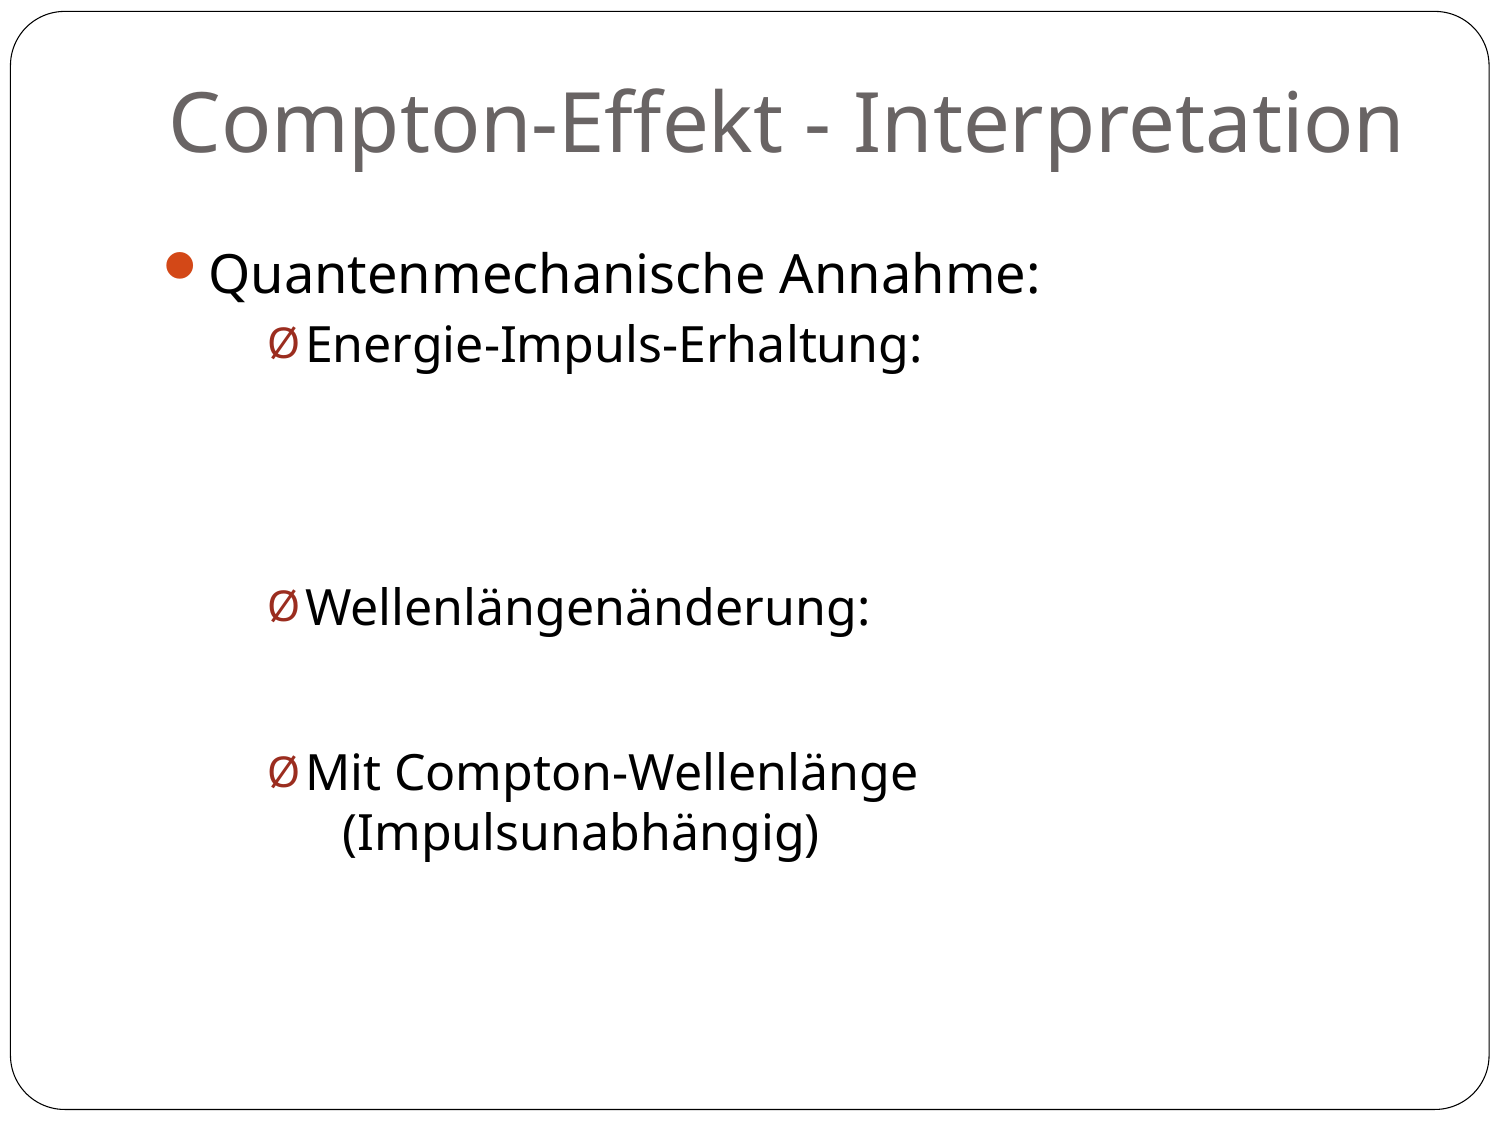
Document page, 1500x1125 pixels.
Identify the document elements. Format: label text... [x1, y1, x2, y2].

list Quantenmechanische Annahme: Energie-Impuls-Erhaltung: Wellenlängenänderung: Mit Compton-Wellenlänge (Impulsunabhängig) [147, 231, 1423, 1024]
title Compton-Effekt - Interpretation [150, 45, 1426, 185]
